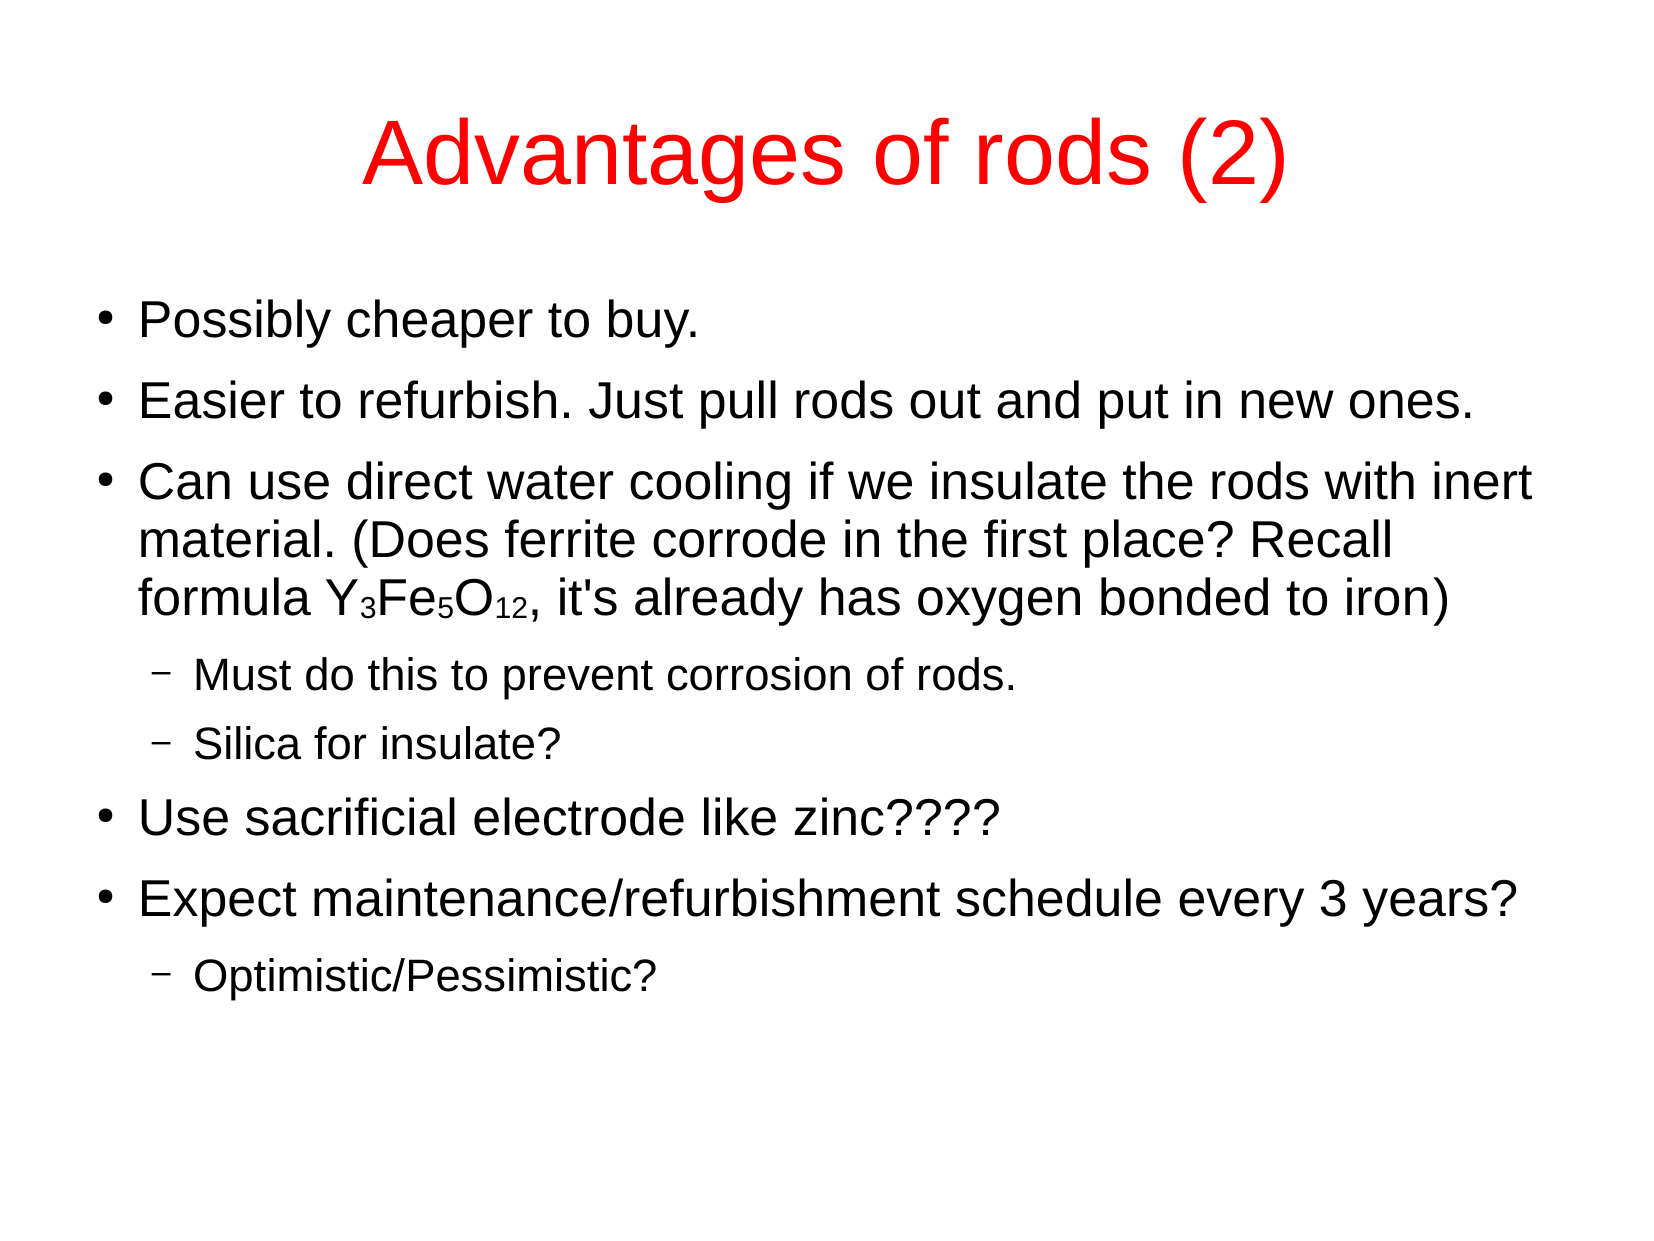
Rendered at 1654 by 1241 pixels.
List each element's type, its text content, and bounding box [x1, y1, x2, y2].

list Possibly cheaper to buy. Easier to refurbish. Just pull rods out and put in new ones. Can use direct water cooling if we insulate the rods with inert material. (Does ferrite corrode in the first place? Recall formula Y3Fe5O12, it's already has oxygen bonded to iron) Must do this to prevent corrosion of rods. Silica for insulate? Use sacrificial electrode like zinc???? Expect maintenance/refurbishment schedule every 3 years? Optimistic/Pessimistic? [82, 290, 1571, 1010]
title Advantages of rods (2) [82, 49, 1571, 257]
